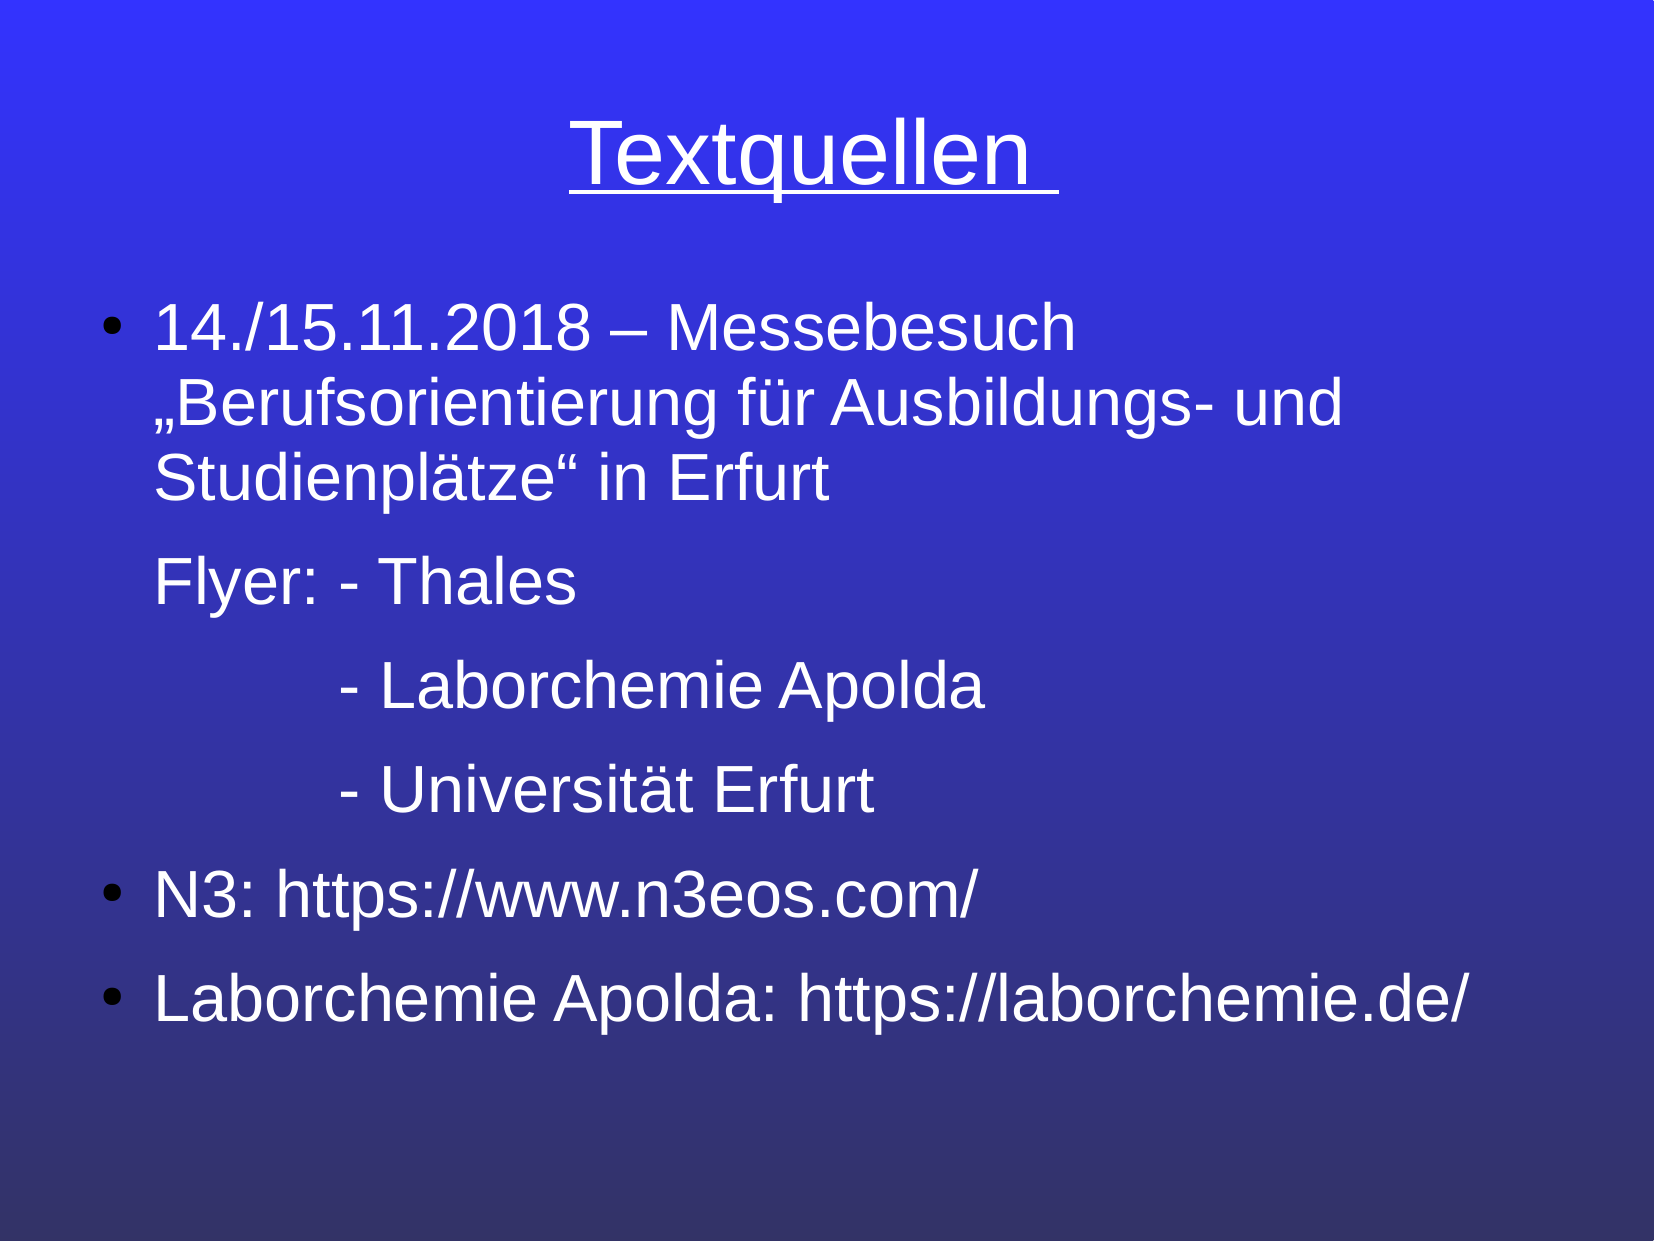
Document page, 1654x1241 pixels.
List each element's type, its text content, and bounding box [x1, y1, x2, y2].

list 14./15.11.2018 – Messebesuch „Berufsorientierung für Ausbildungs- und Studienplätze“ in Erfurt Flyer: - Thales - Laborchemie Apolda - Universität Erfurt N3: https://www.n3eos.com/ Laborchemie Apolda: https://laborchemie.de/ [82, 290, 1571, 1109]
title Textquellen [82, 49, 1571, 257]
